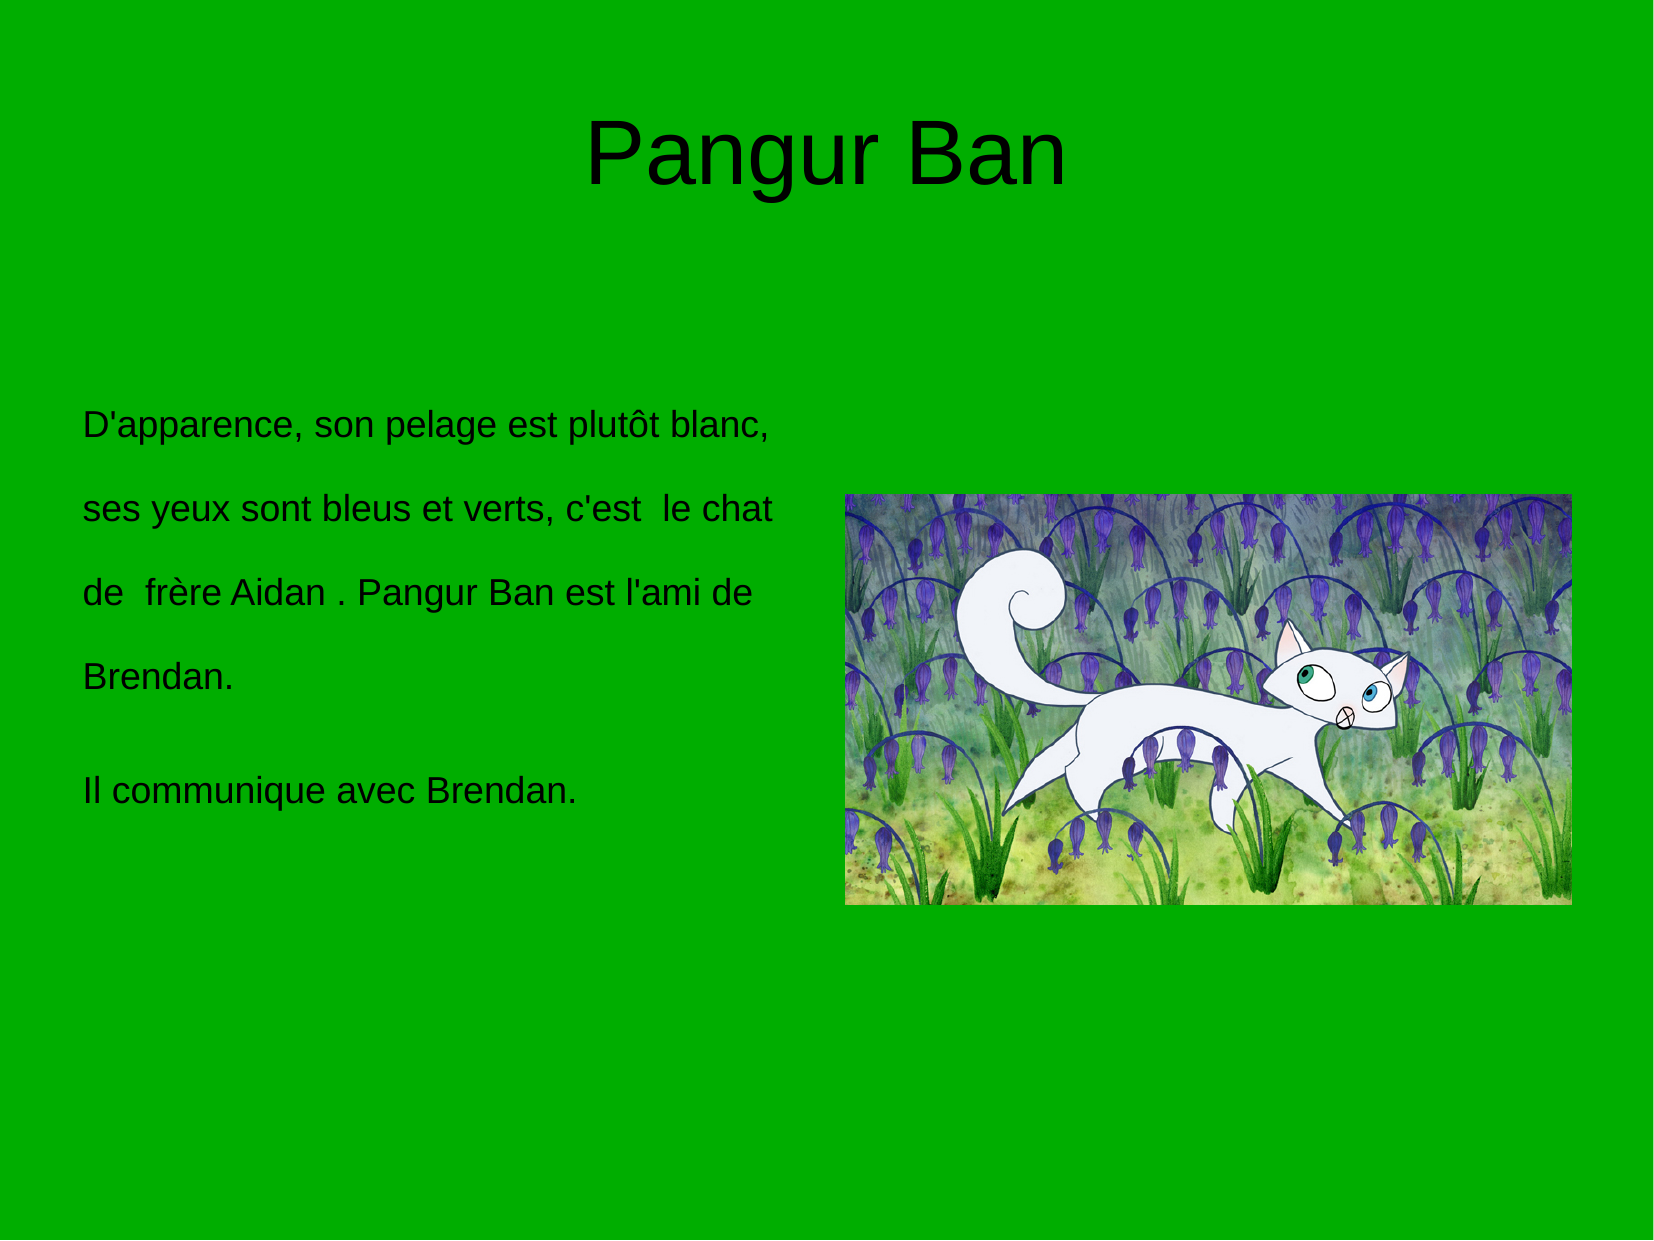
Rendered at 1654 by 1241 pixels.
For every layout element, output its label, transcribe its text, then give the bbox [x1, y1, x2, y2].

title Pangur Ban [82, 49, 1571, 257]
picture [845, 494, 1572, 905]
list D'apparence, son pelage est plutôt blanc, ses yeux sont bleus et verts, c'est le chat de frère Aidan . Pangur Ban est l'ami de Brendan. Il communique avec Brendan. [82, 290, 809, 1094]
